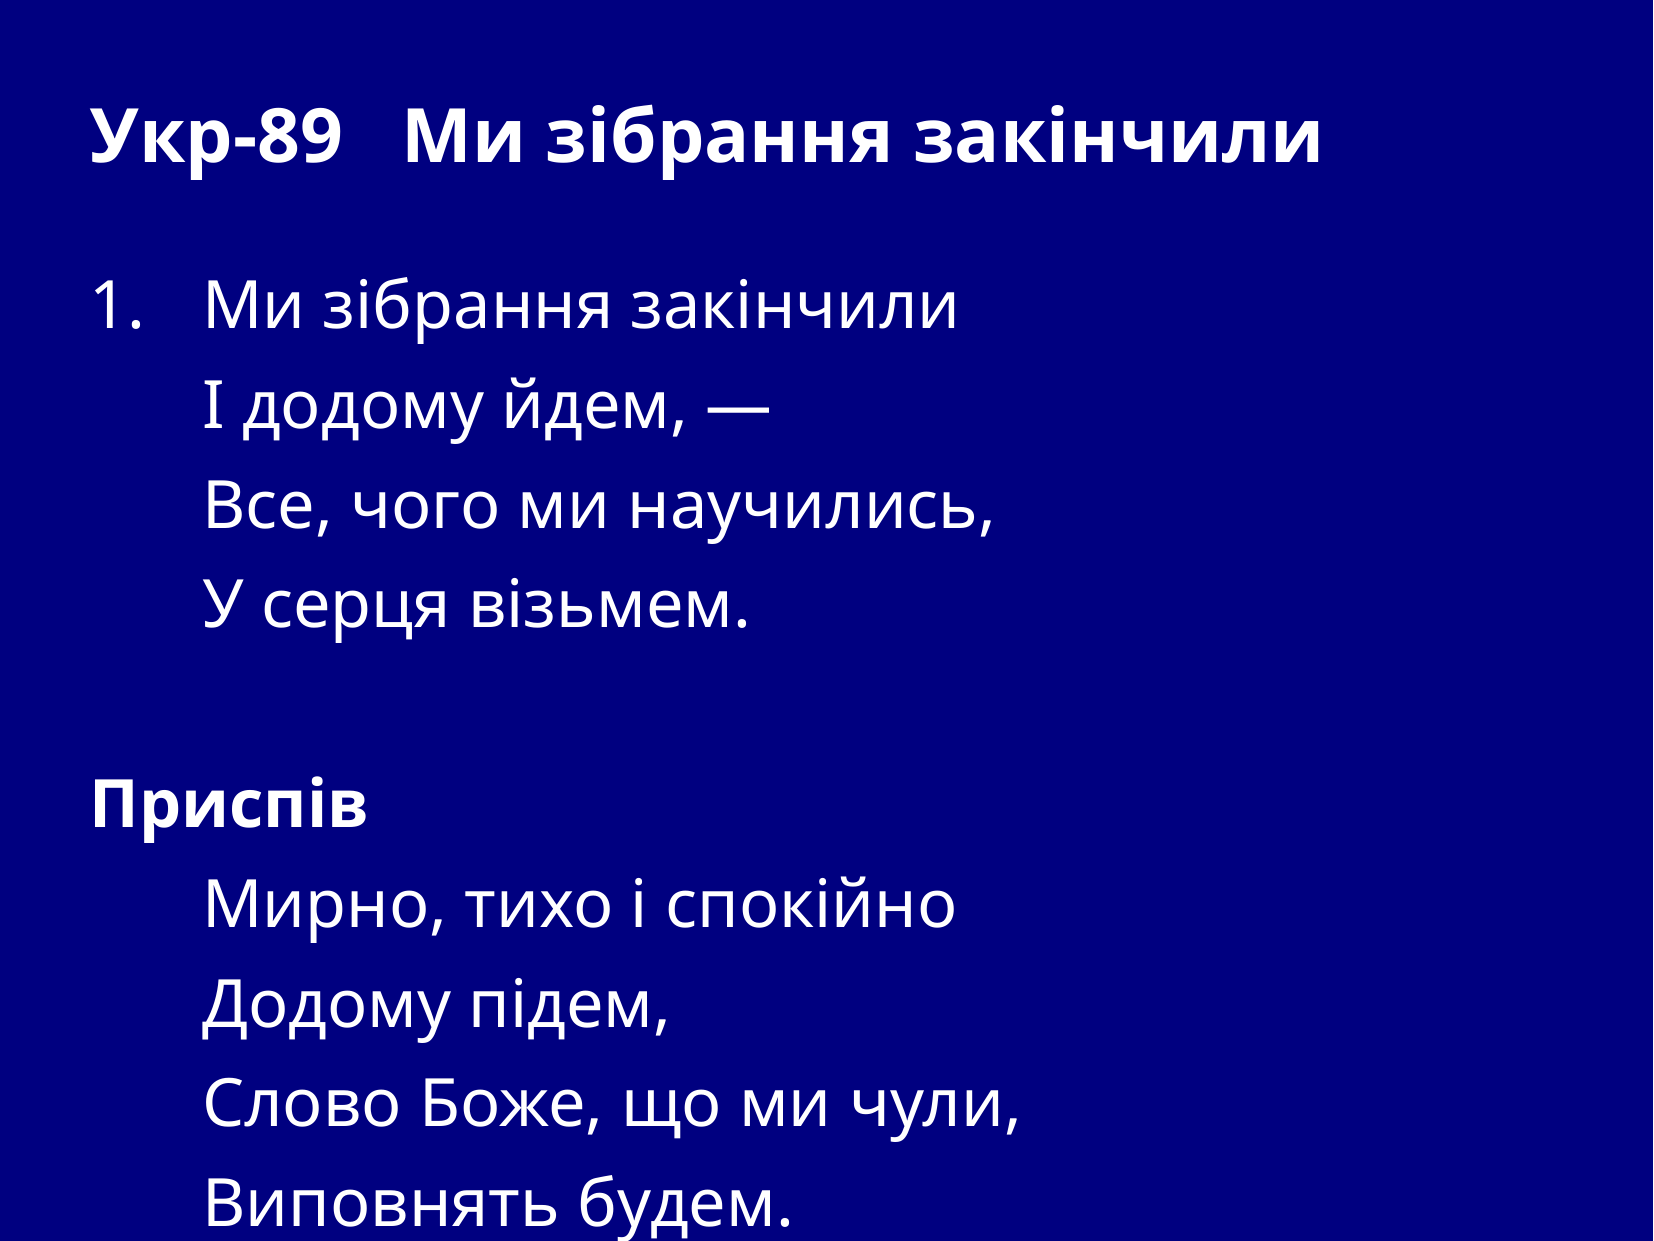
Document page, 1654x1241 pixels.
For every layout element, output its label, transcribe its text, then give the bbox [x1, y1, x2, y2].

text_box Укр-89 Ми зібрання закінчили [75, 75, 1576, 188]
text_box 1. Ми зібрання закінчили І додому йдем, ― Все, чого ми научились, У серця візьмем. Приспів Мирно, тихо і спокійно Додому підем, Слово Боже, що ми чули, Виповнять будем. [75, 188, 1576, 1163]
